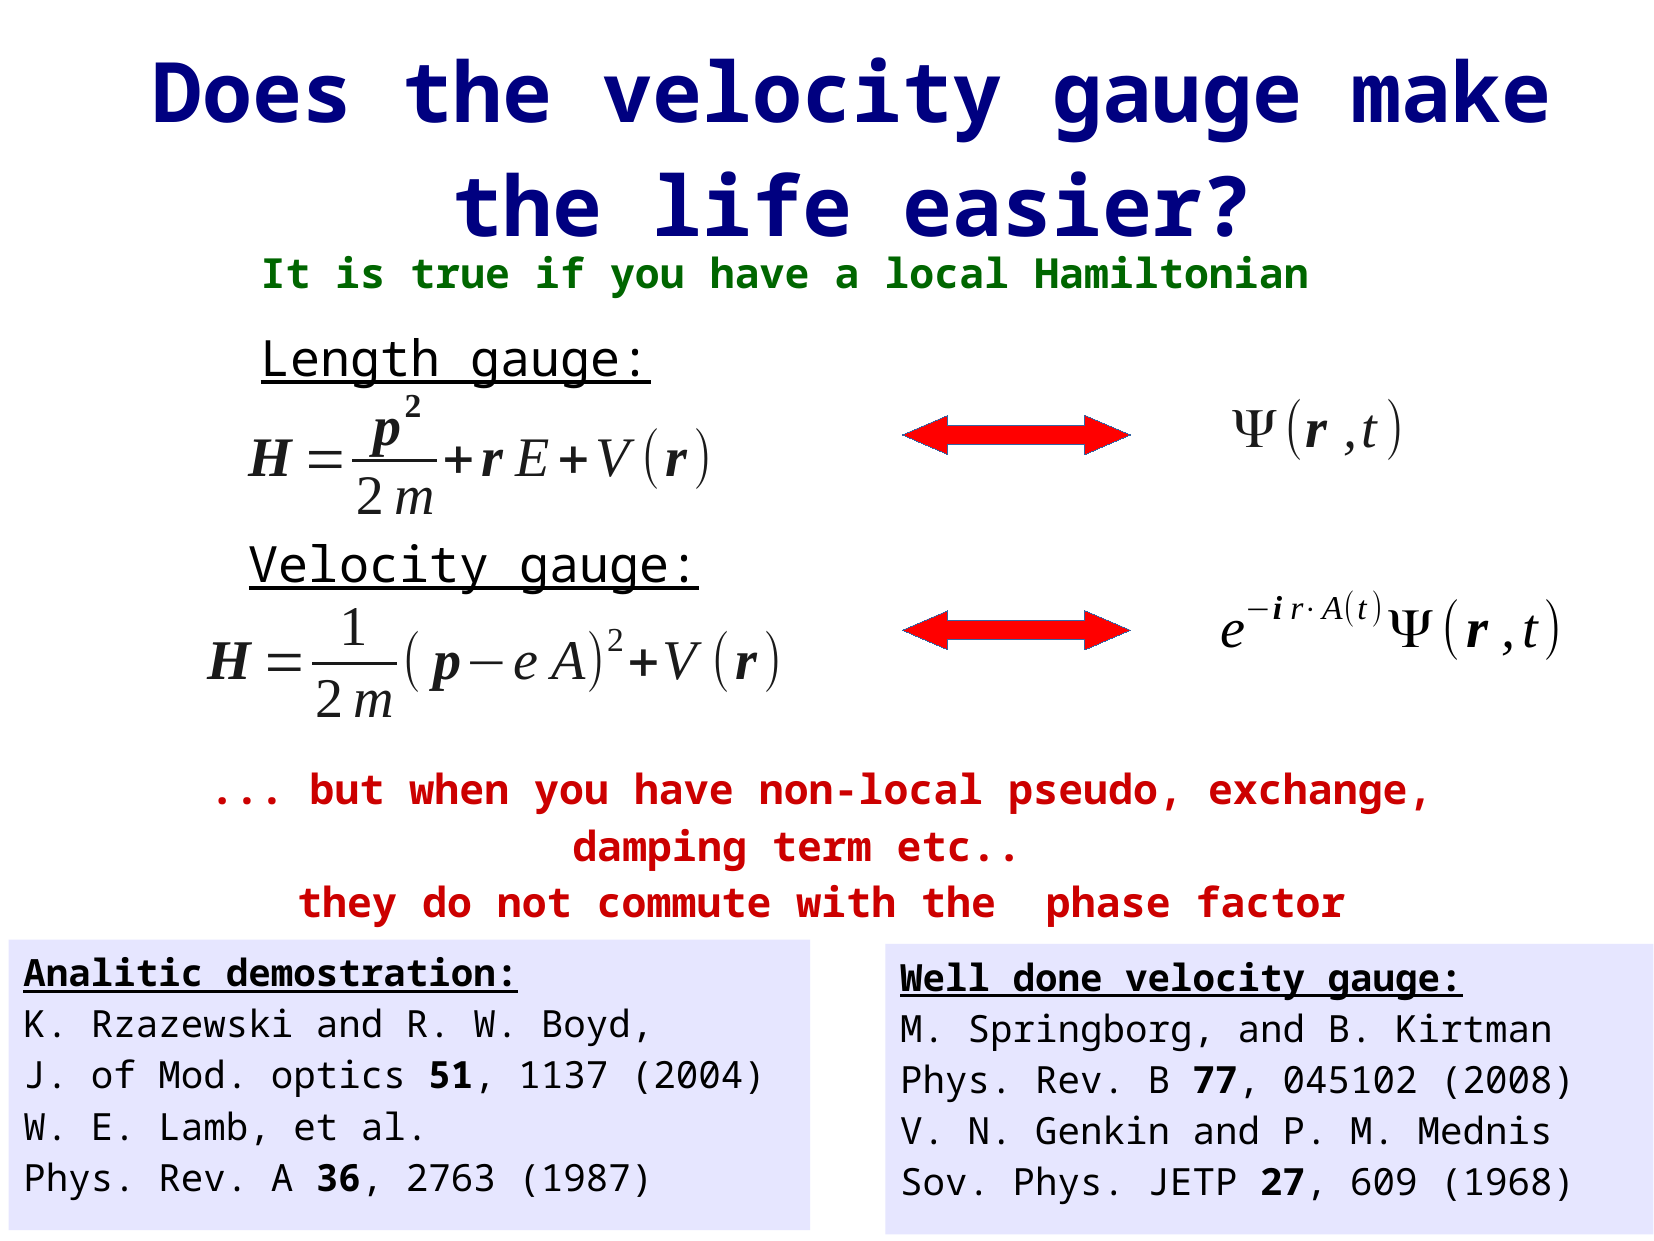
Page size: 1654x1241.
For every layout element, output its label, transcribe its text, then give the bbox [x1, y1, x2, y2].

text_box Analitic demostration: K. Rzazewski and R. W. Boyd, J. of Mod. optics 51, 1137 (2004) W. E. Lamb, et al. Phys. Rev. A 36, 2763 (1987) [8, 939, 811, 1231]
chart [1215, 395, 1417, 464]
chart [1205, 588, 1577, 663]
text_box Length gauge: [245, 315, 678, 386]
chart [230, 386, 727, 527]
text_box ... but when you have non-local pseudo, exchange, damping term etc.. they do not commute with the phase factor [195, 752, 1456, 912]
text_box [902, 610, 1131, 650]
title Does the velocity gauge make the life easier? [120, 23, 1586, 271]
text_box Well done velocity gauge: M. Springborg, and B. Kirtman Phys. Rev. B 77, 045102 (2008) V. N. Genkin and P. M. Mednis Sov. Phys. JETP 27, 609 (1968) [885, 943, 1654, 1235]
text_box It is true if you have a local Hamiltonian [245, 236, 1351, 301]
text_box Velocity gauge: [234, 521, 714, 596]
text_box [902, 415, 1131, 455]
chart [189, 596, 796, 730]
